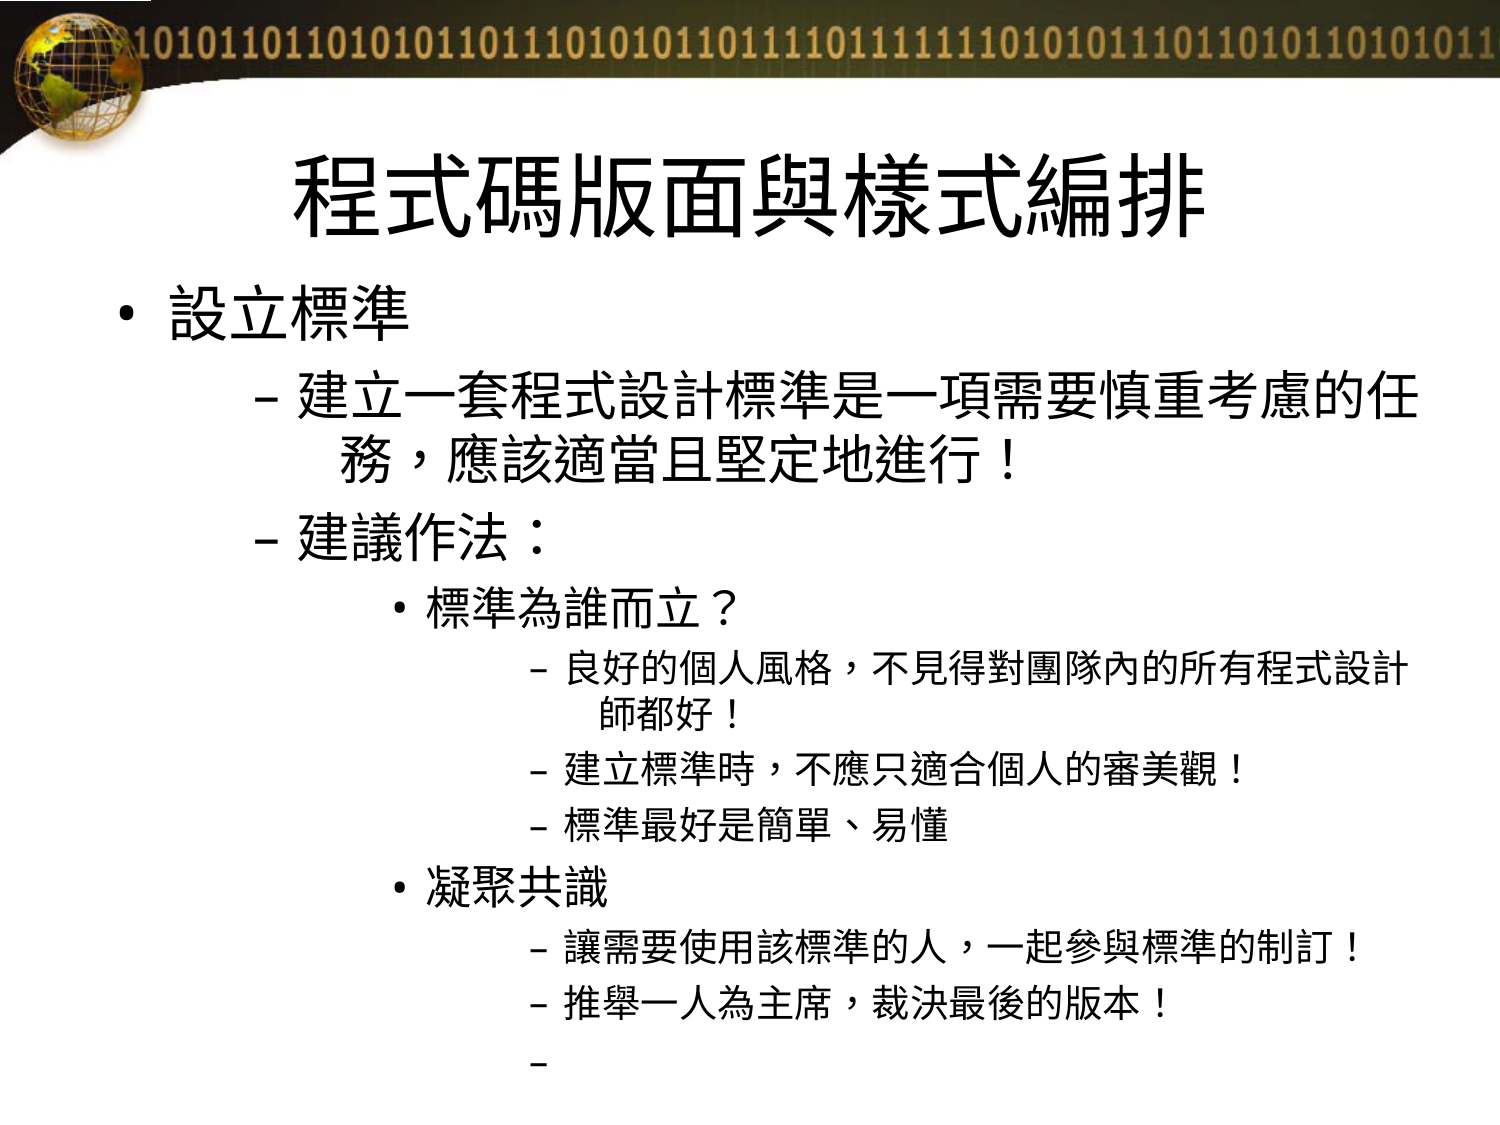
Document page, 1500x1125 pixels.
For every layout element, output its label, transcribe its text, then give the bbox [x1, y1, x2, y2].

list 設立標準 建立一套程式設計標準是一項需要慎重考慮的任務，應該適當且堅定地進行！ 建議作法： 標準為誰而立？ 良好的個人風格，不見得對團隊內的所有程式設計師都好！ 建立標準時，不應只適合個人的審美觀！ 標準最好是簡單、易懂 凝聚共識 讓需要使用該標準的人，一起參與標準的制訂！ 推舉一人為主席，裁決最後的版本！ [100, 267, 1436, 1035]
title 程式碼版面與樣式編排 [112, 99, 1388, 267]
